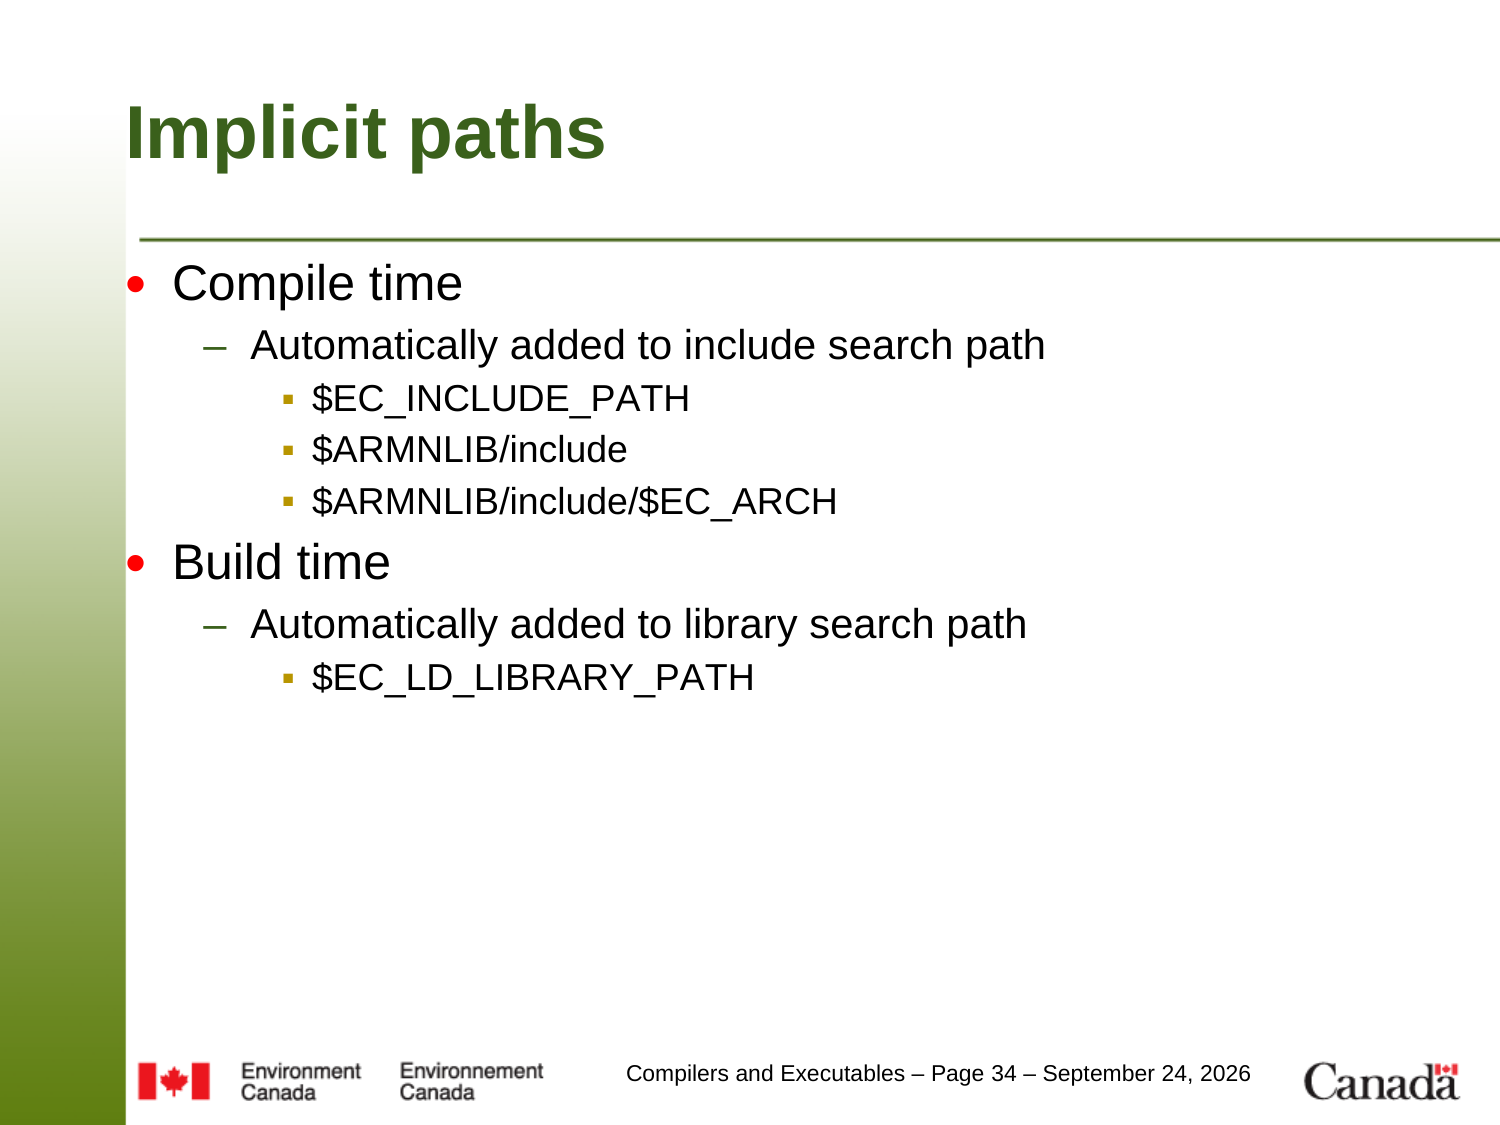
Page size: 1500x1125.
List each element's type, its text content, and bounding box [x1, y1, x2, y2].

list Compile time Automatically added to include search path $EC_INCLUDE_PATH $ARMNLIB/include $ARMNLIB/include/$EC_ARCH Build time Automatically added to library search path $EC_LD_LIBRARY_PATH [125, 255, 1463, 1009]
picture [0, 0, 1500, 1125]
title Implicit paths [125, 52, 1463, 213]
